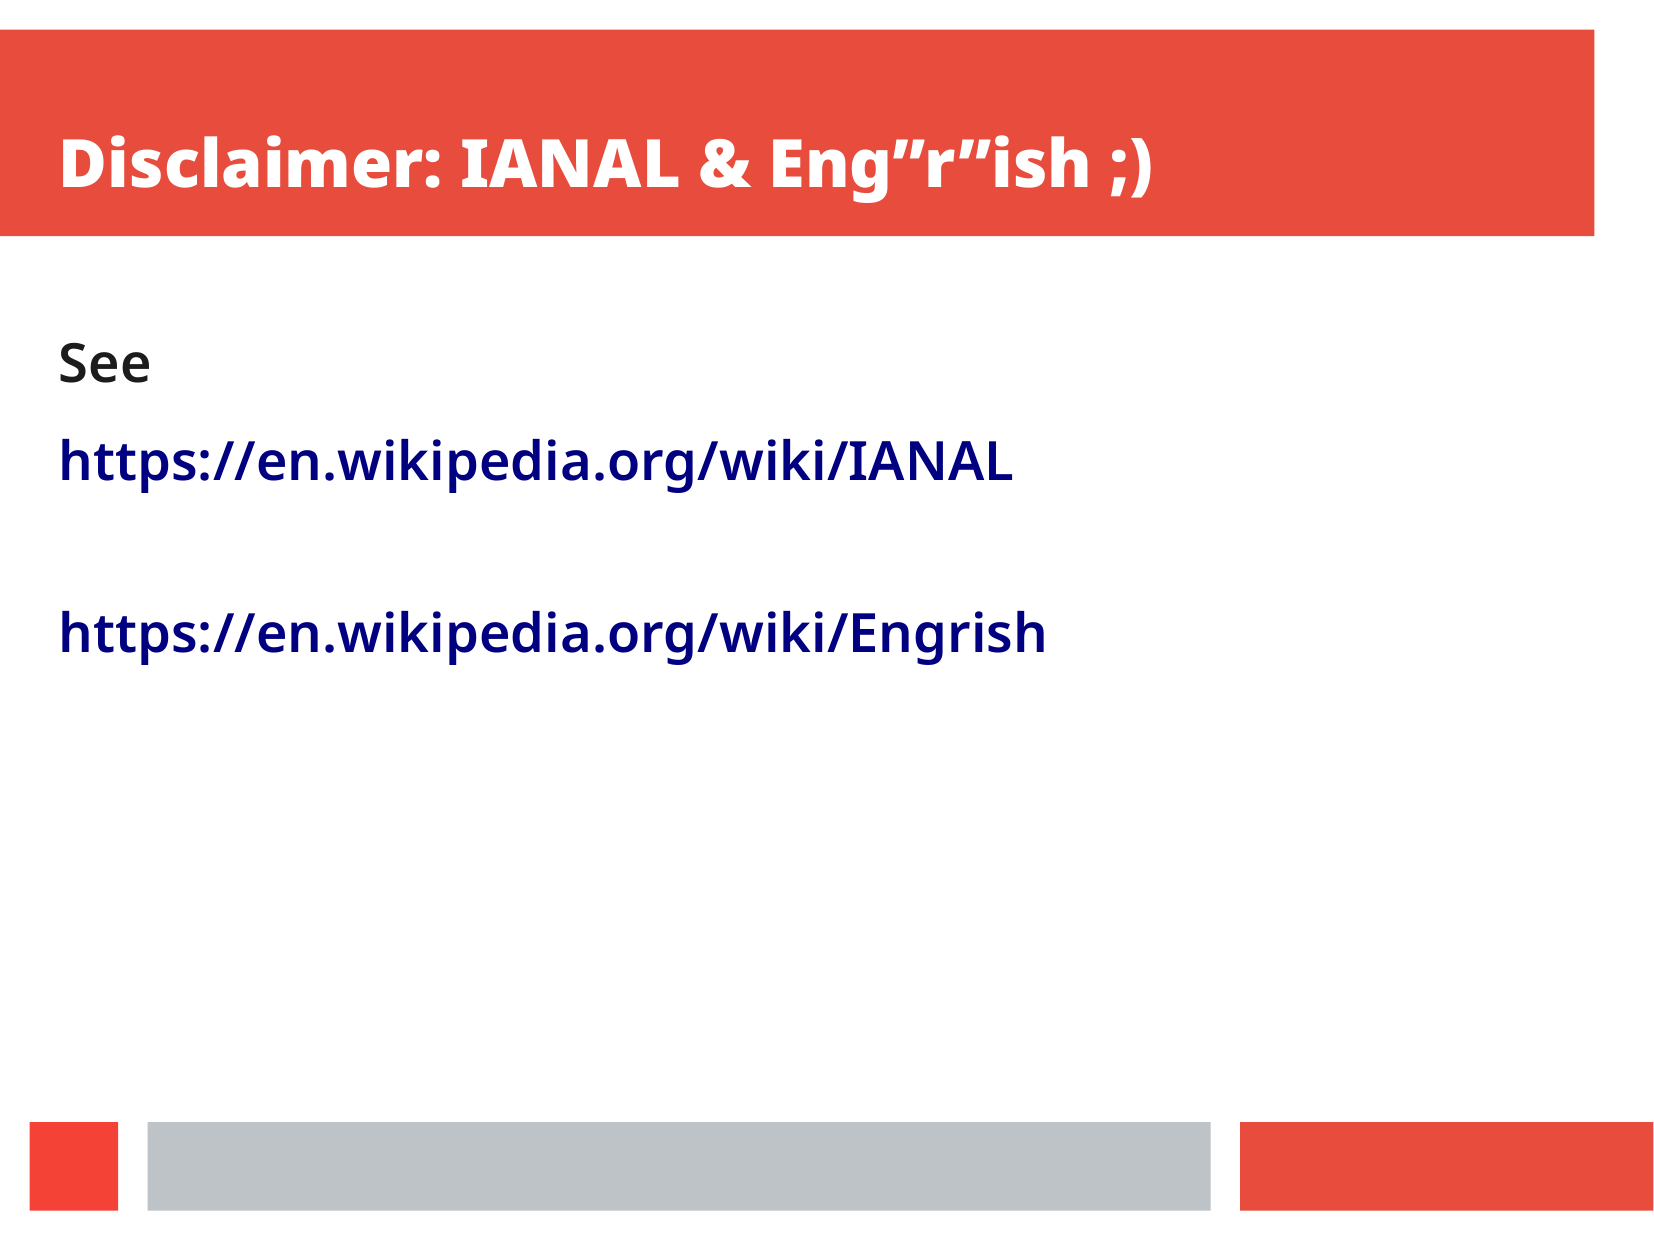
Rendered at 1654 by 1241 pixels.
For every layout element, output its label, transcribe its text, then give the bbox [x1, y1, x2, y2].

title Disclaimer: IANAL & Eng”r”ish ;) [59, 59, 1595, 207]
list See https://en.wikipedia.org/wiki/IANAL https://en.wikipedia.org/wiki/Engrish [59, 324, 1565, 1093]
